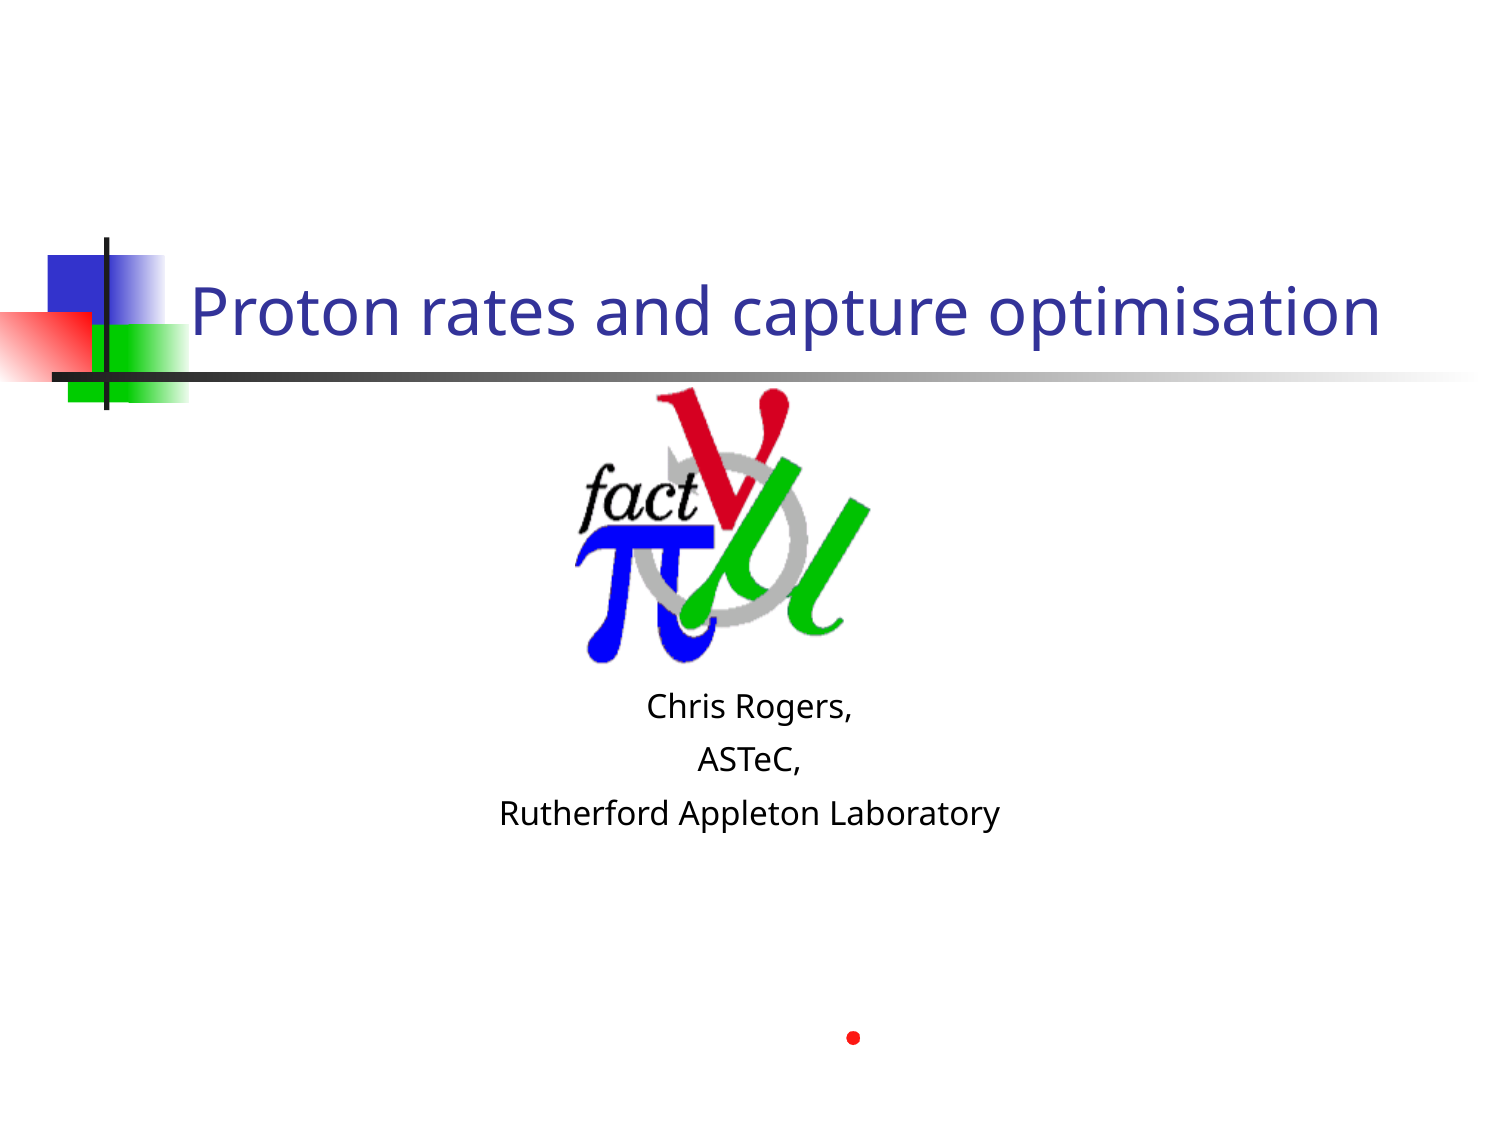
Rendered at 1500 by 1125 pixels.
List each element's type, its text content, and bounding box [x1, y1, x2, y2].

picture [575, 387, 872, 674]
picture [662, 962, 870, 1081]
subtitle Chris Rogers, ASTeC, Rutherford Appleton Laboratory [225, 674, 1276, 925]
title Proton rates and capture optimisation [174, 159, 1450, 363]
